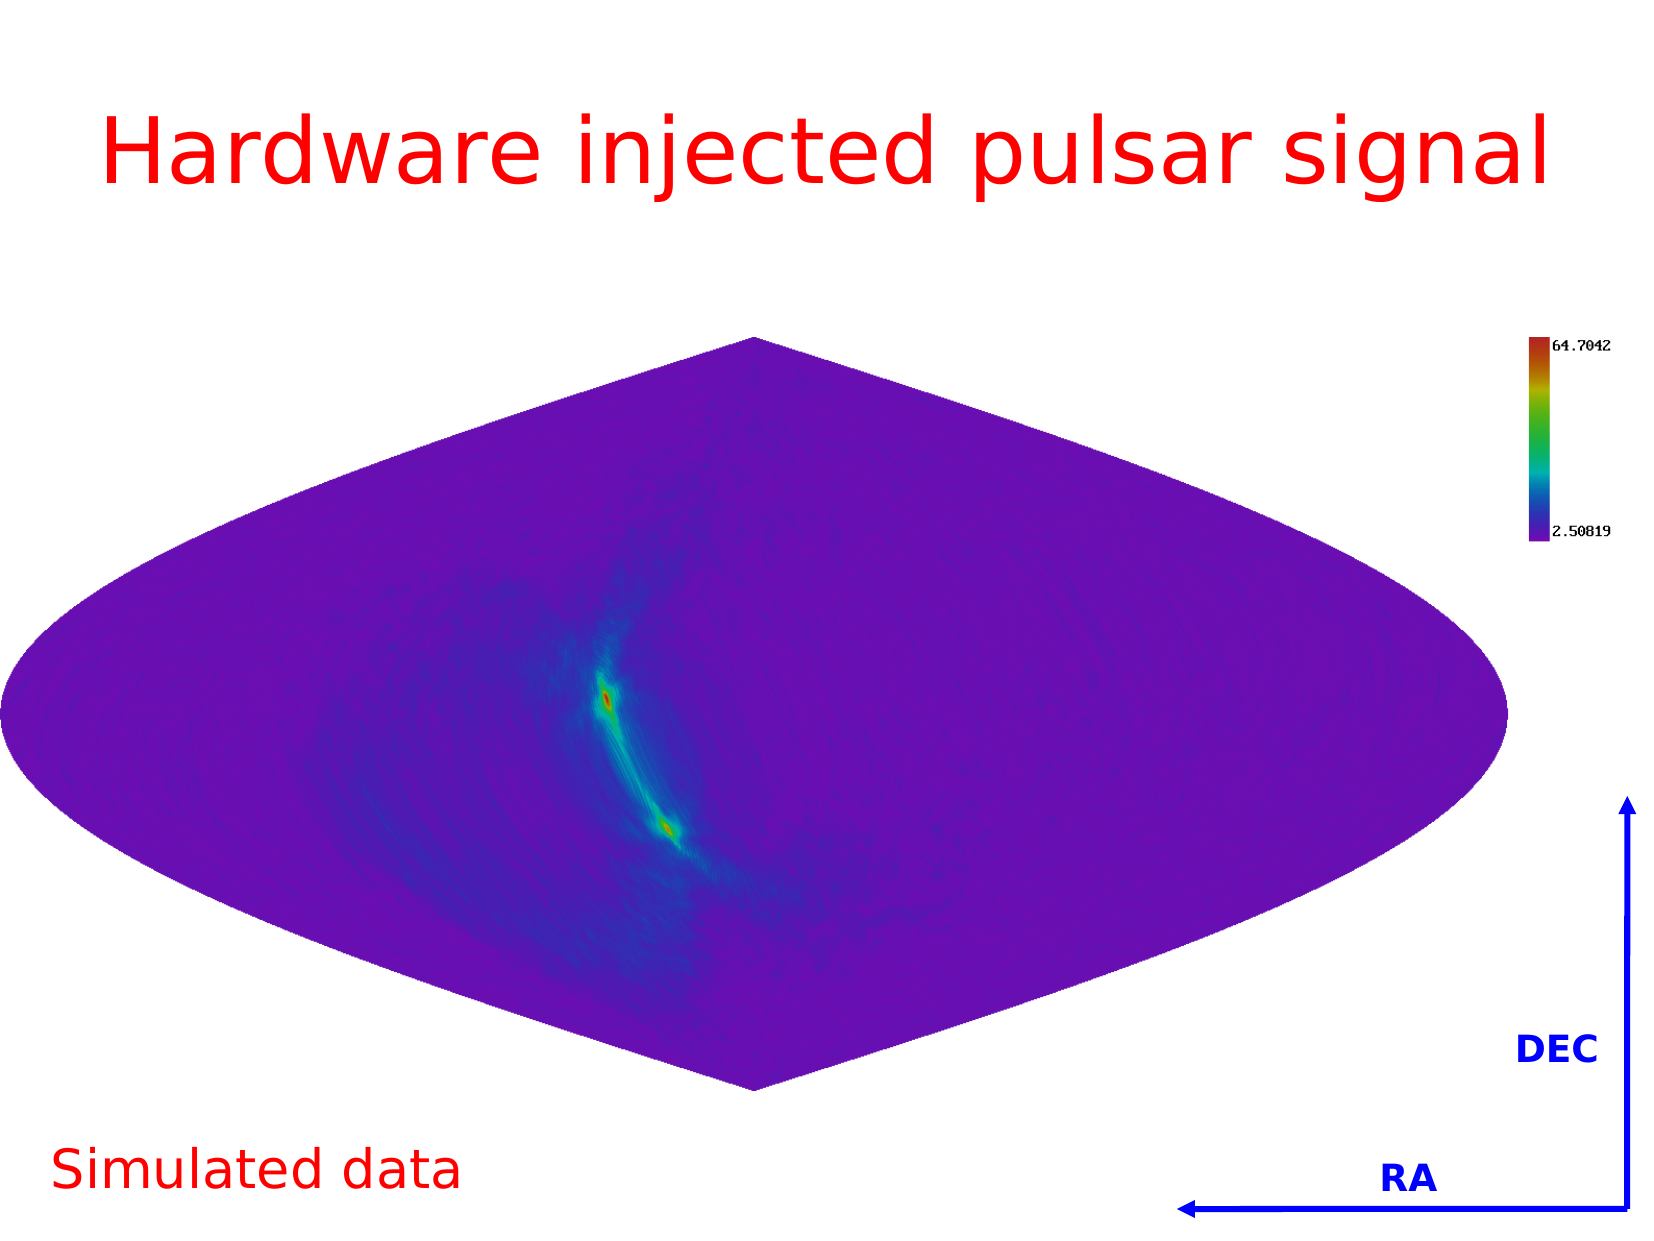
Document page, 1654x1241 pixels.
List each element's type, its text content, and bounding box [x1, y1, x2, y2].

picture [0, 337, 1654, 1091]
title Hardware injected pulsar signal [82, 49, 1571, 257]
text_box DEC [1500, 1021, 1624, 1079]
text_box RA [1364, 1150, 1515, 1208]
text_box Simulated data [36, 1132, 776, 1211]
